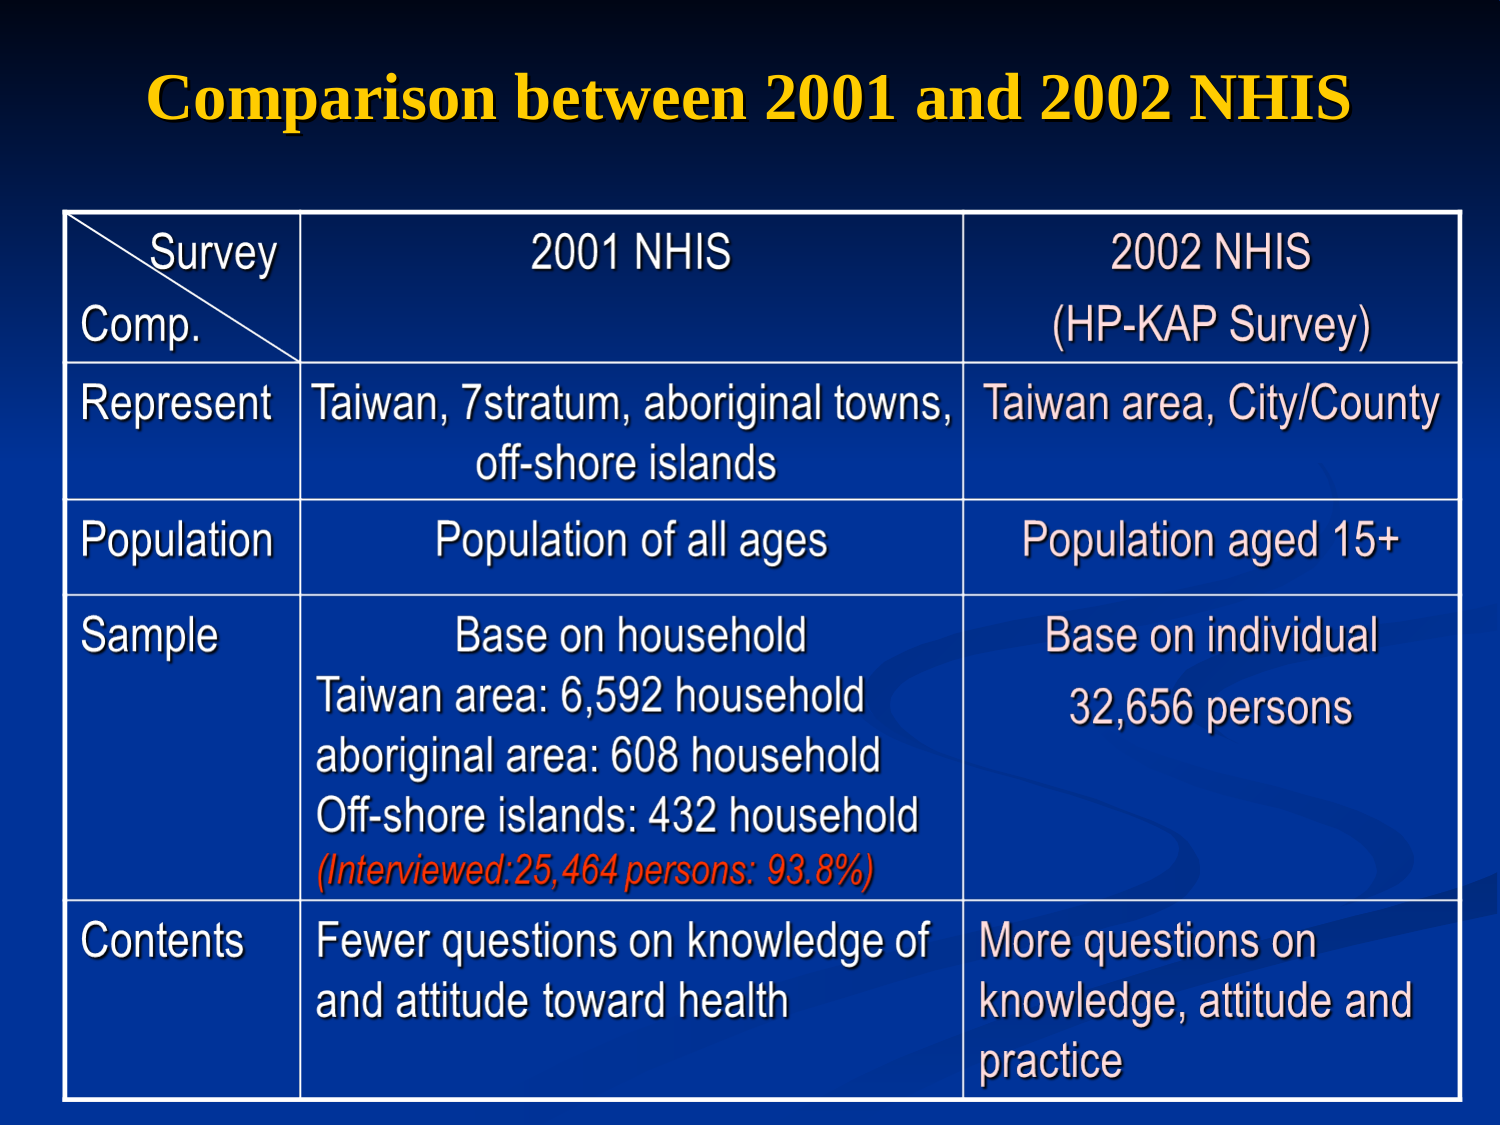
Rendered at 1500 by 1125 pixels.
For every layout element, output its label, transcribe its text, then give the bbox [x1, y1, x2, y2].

title Comparison between 2001 and 2002 NHIS [75, 45, 1426, 142]
picture [48, 204, 1476, 1124]
